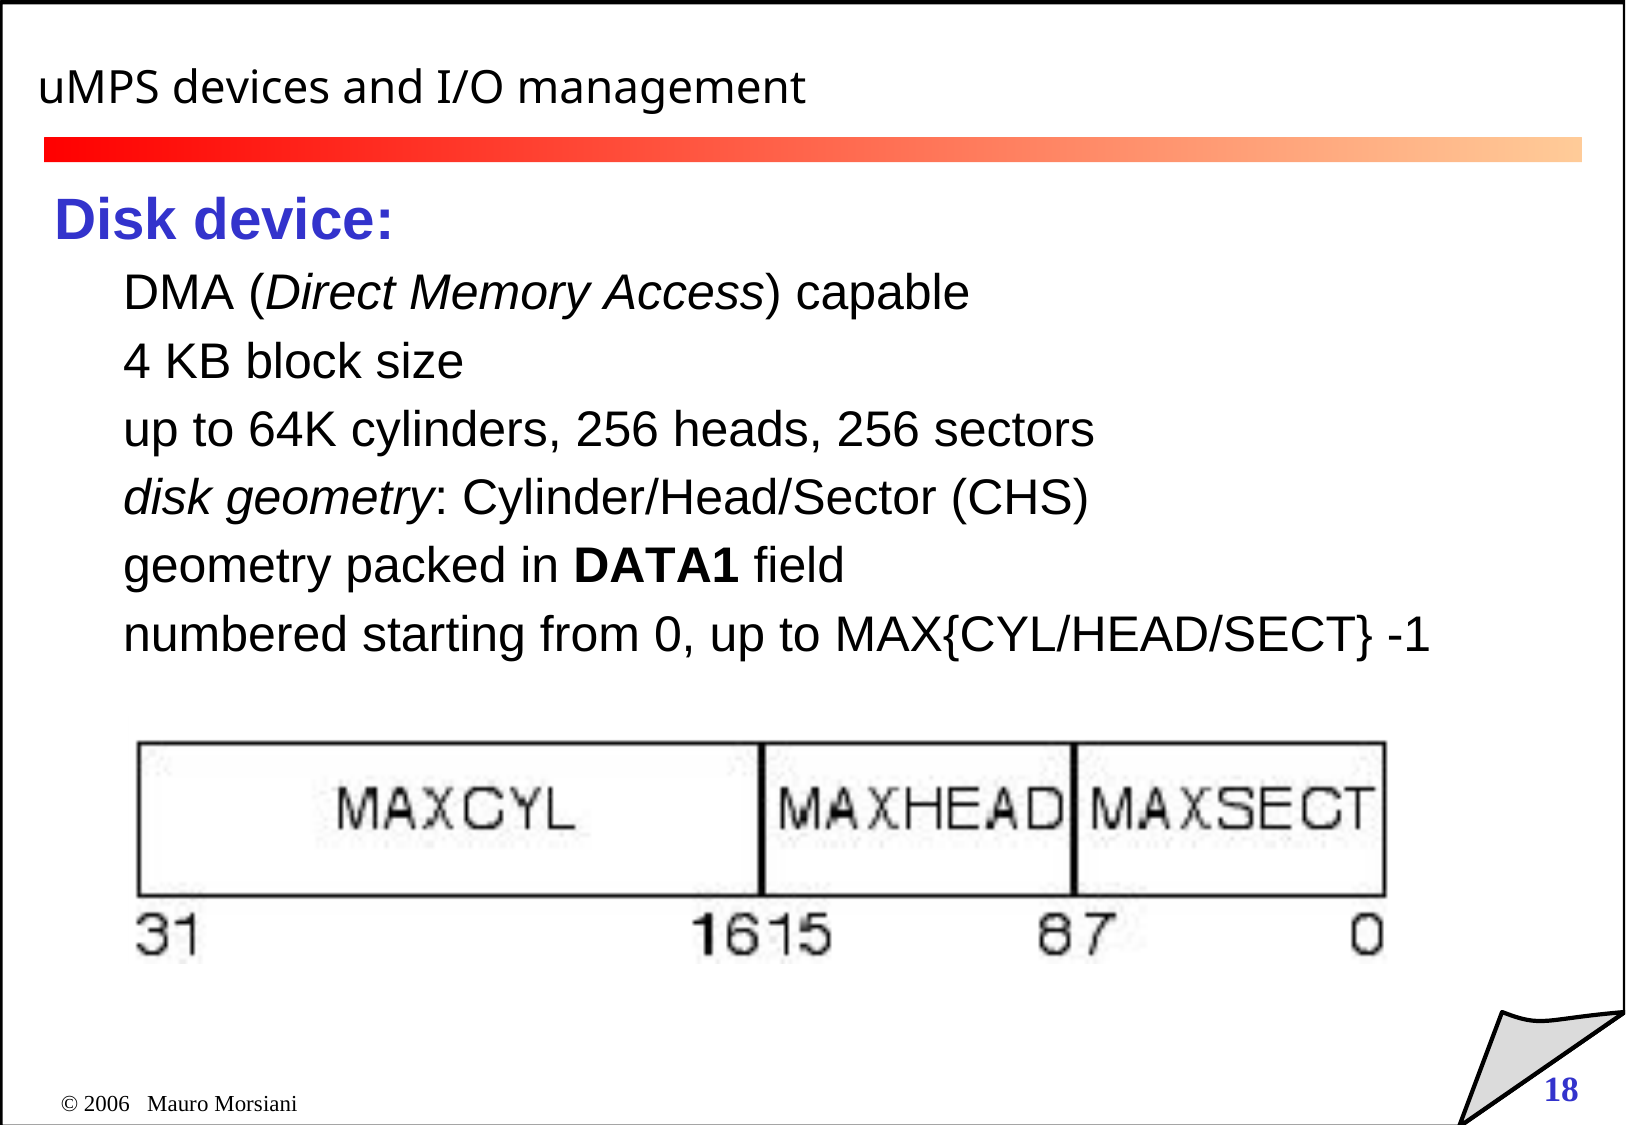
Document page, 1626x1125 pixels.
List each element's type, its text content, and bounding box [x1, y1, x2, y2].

title uMPS devices and I/O management [37, 44, 1587, 130]
list Disk device: DMA (Direct Memory Access) capable 4 KB block size up to 64K cylinders, 256 heads, 256 sectors disk geometry: Cylinder/Head/Sector (CHS) geometry packed in DATA1 field numbered starting from 0, up to MAX{CYL/HEAD/SECT} -1 [54, 187, 1569, 837]
picture [127, 716, 1403, 964]
